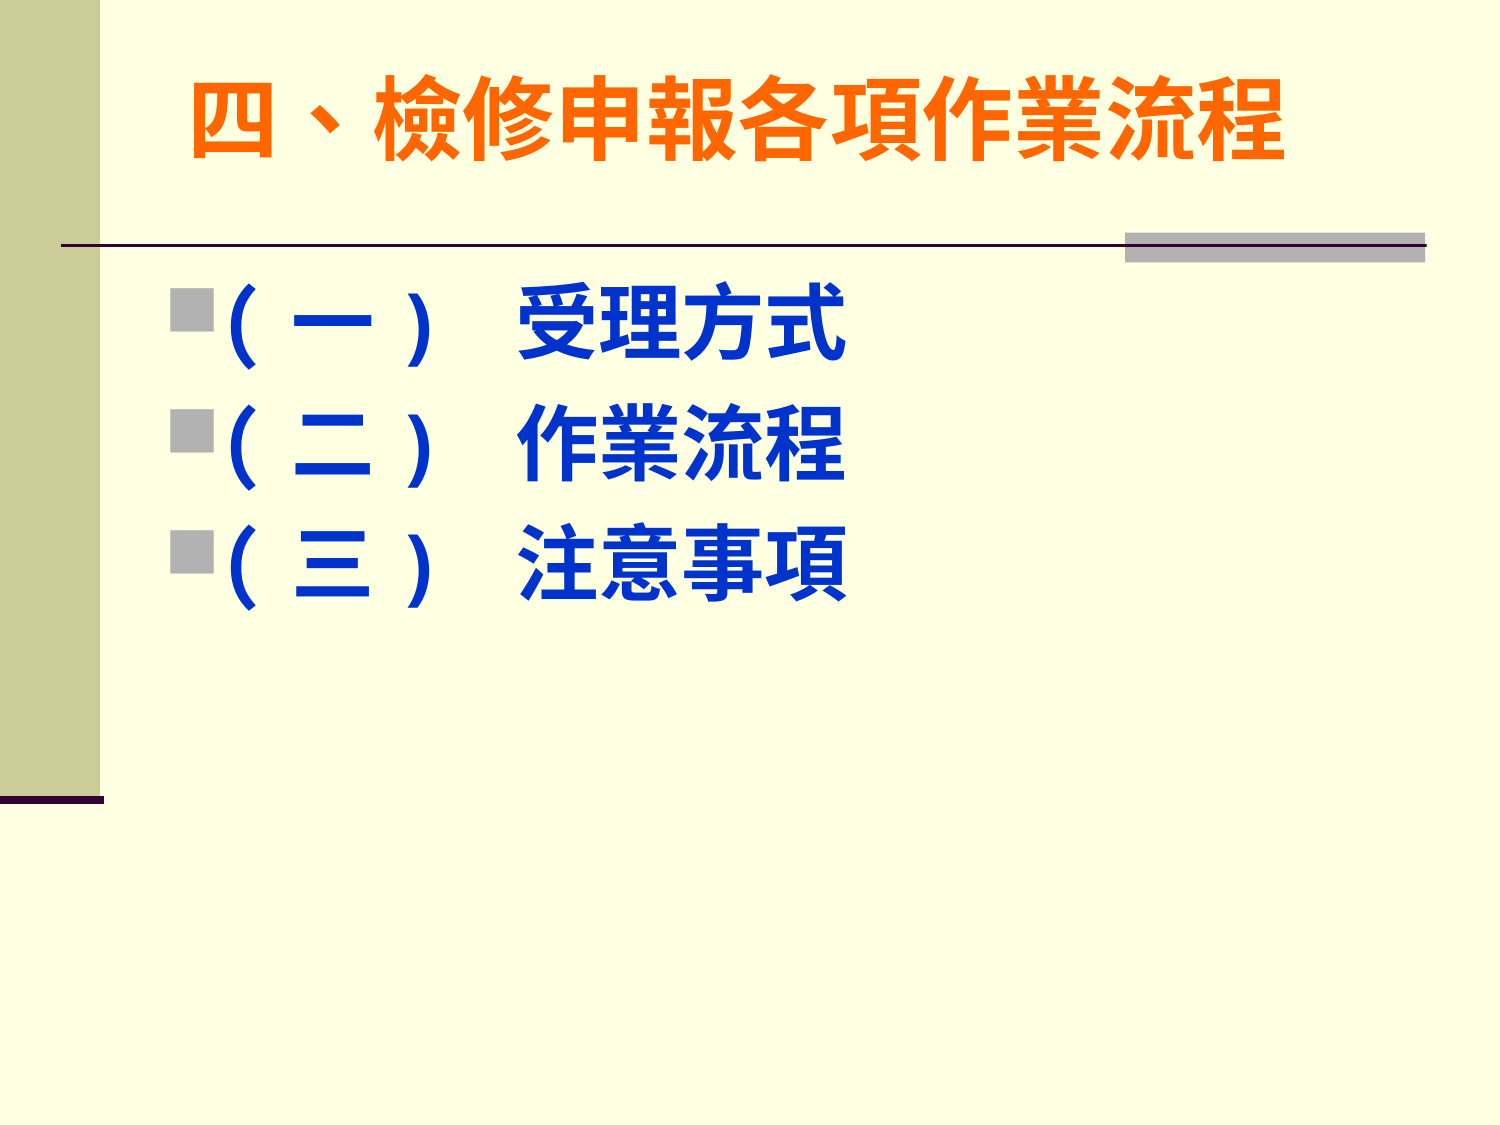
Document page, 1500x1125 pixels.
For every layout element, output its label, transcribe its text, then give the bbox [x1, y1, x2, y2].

list 四、檢修申報各項作業流程 [123, 54, 1353, 236]
text_box (一) 受理方式 (二) 作業流程 (三) 注意事項 [150, 262, 1426, 1006]
